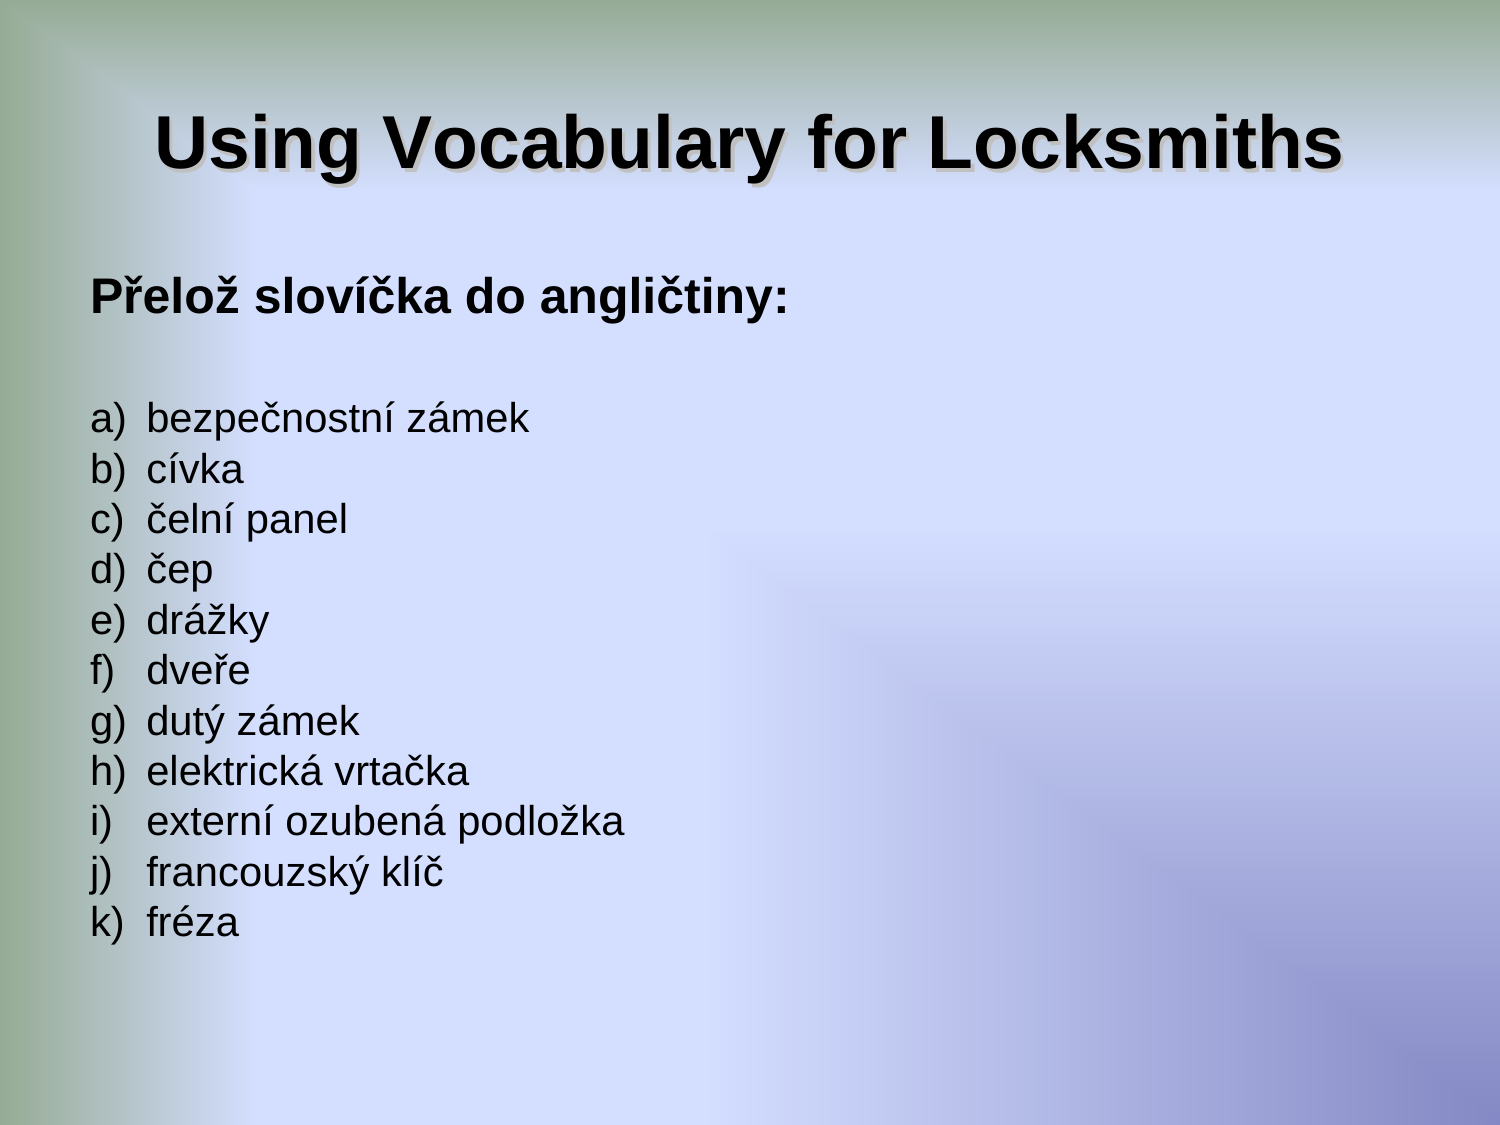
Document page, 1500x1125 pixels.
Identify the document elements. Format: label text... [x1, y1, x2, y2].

list Přelož slovíčka do angličtiny: bezpečnostní zámek cívka čelní panel čep drážky dveře dutý zámek elektrická vrtačka externí ozubená podložka francouzský klíč fréza [75, 262, 1426, 1008]
title Using Vocabulary for Locksmiths [75, 45, 1426, 233]
picture [0, 0, 1500, 1125]
